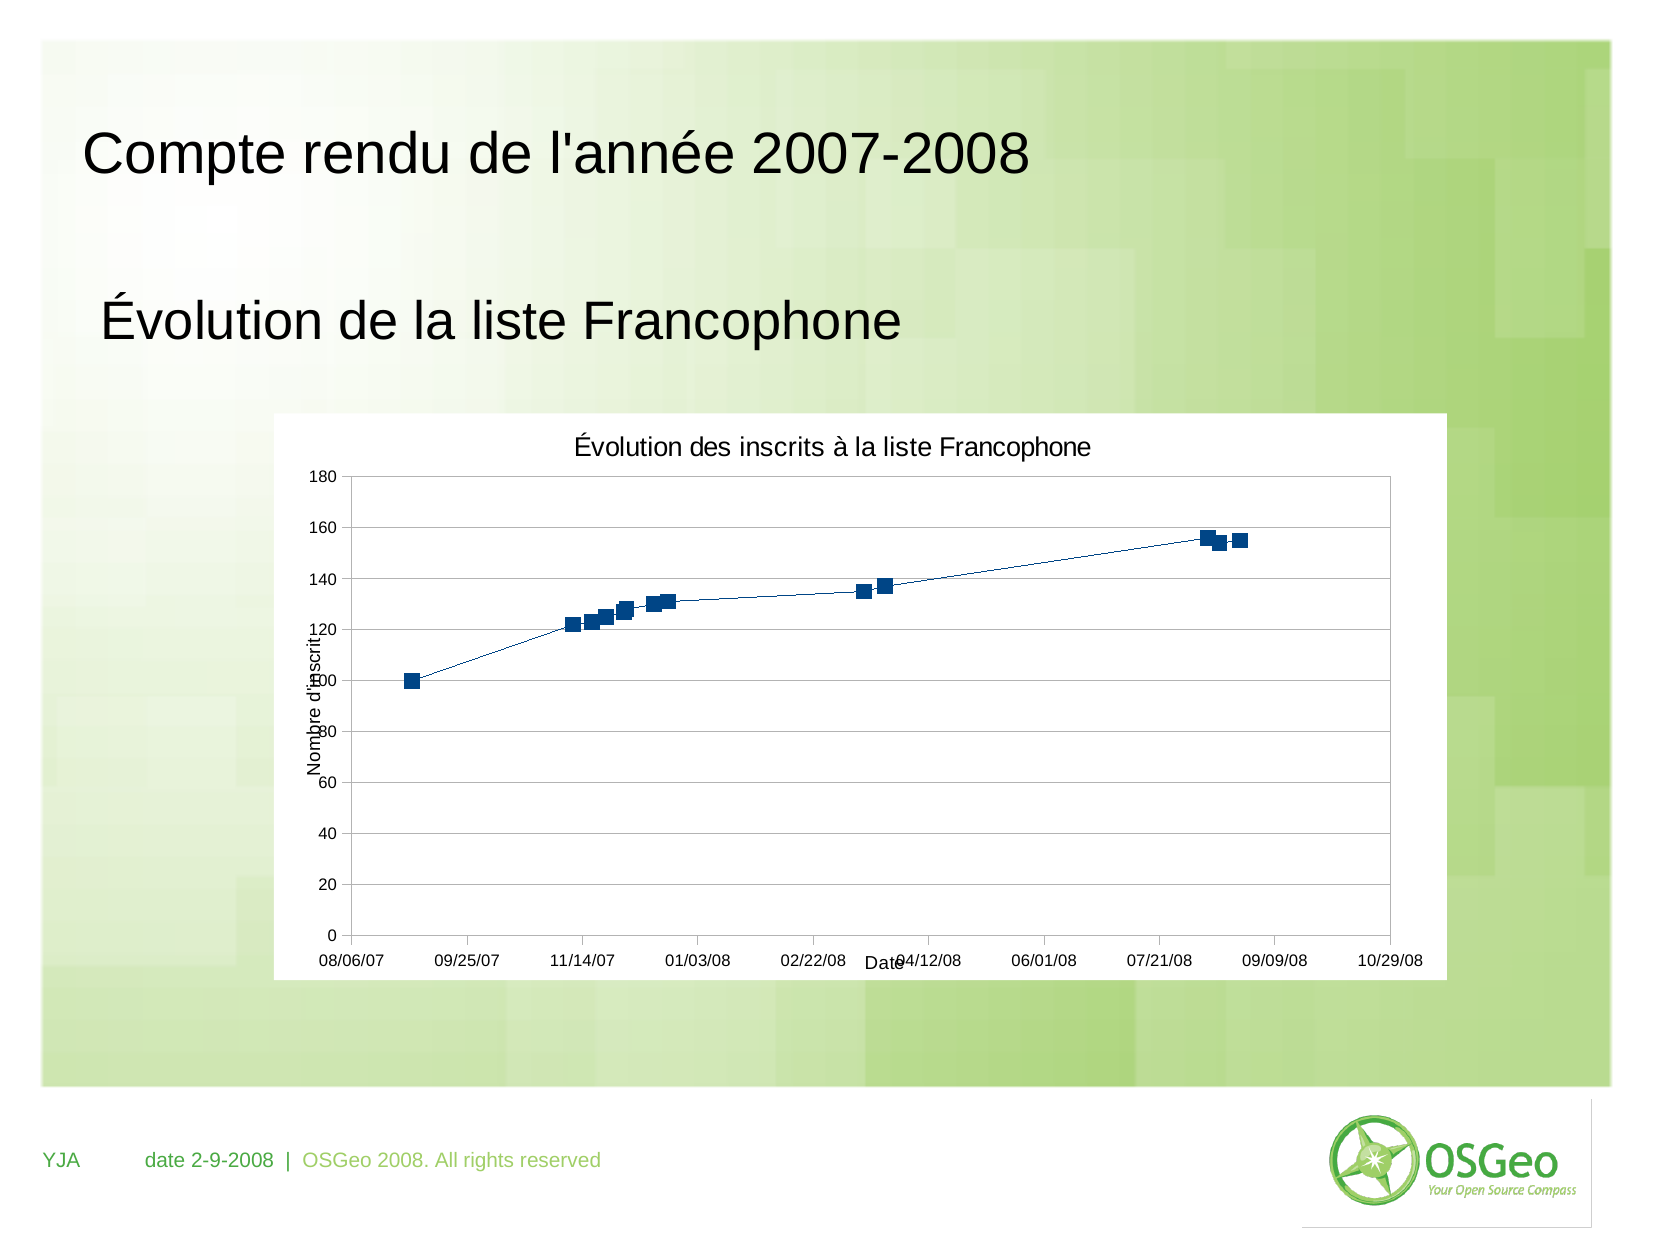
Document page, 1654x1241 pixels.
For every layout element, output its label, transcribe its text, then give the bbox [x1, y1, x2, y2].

picture [0, 1, 1654, 1239]
title Compte rendu de l'année 2007-2008 [82, 49, 1571, 257]
list Évolution de la liste Francophone [82, 290, 1571, 1109]
chart [273, 413, 1447, 981]
